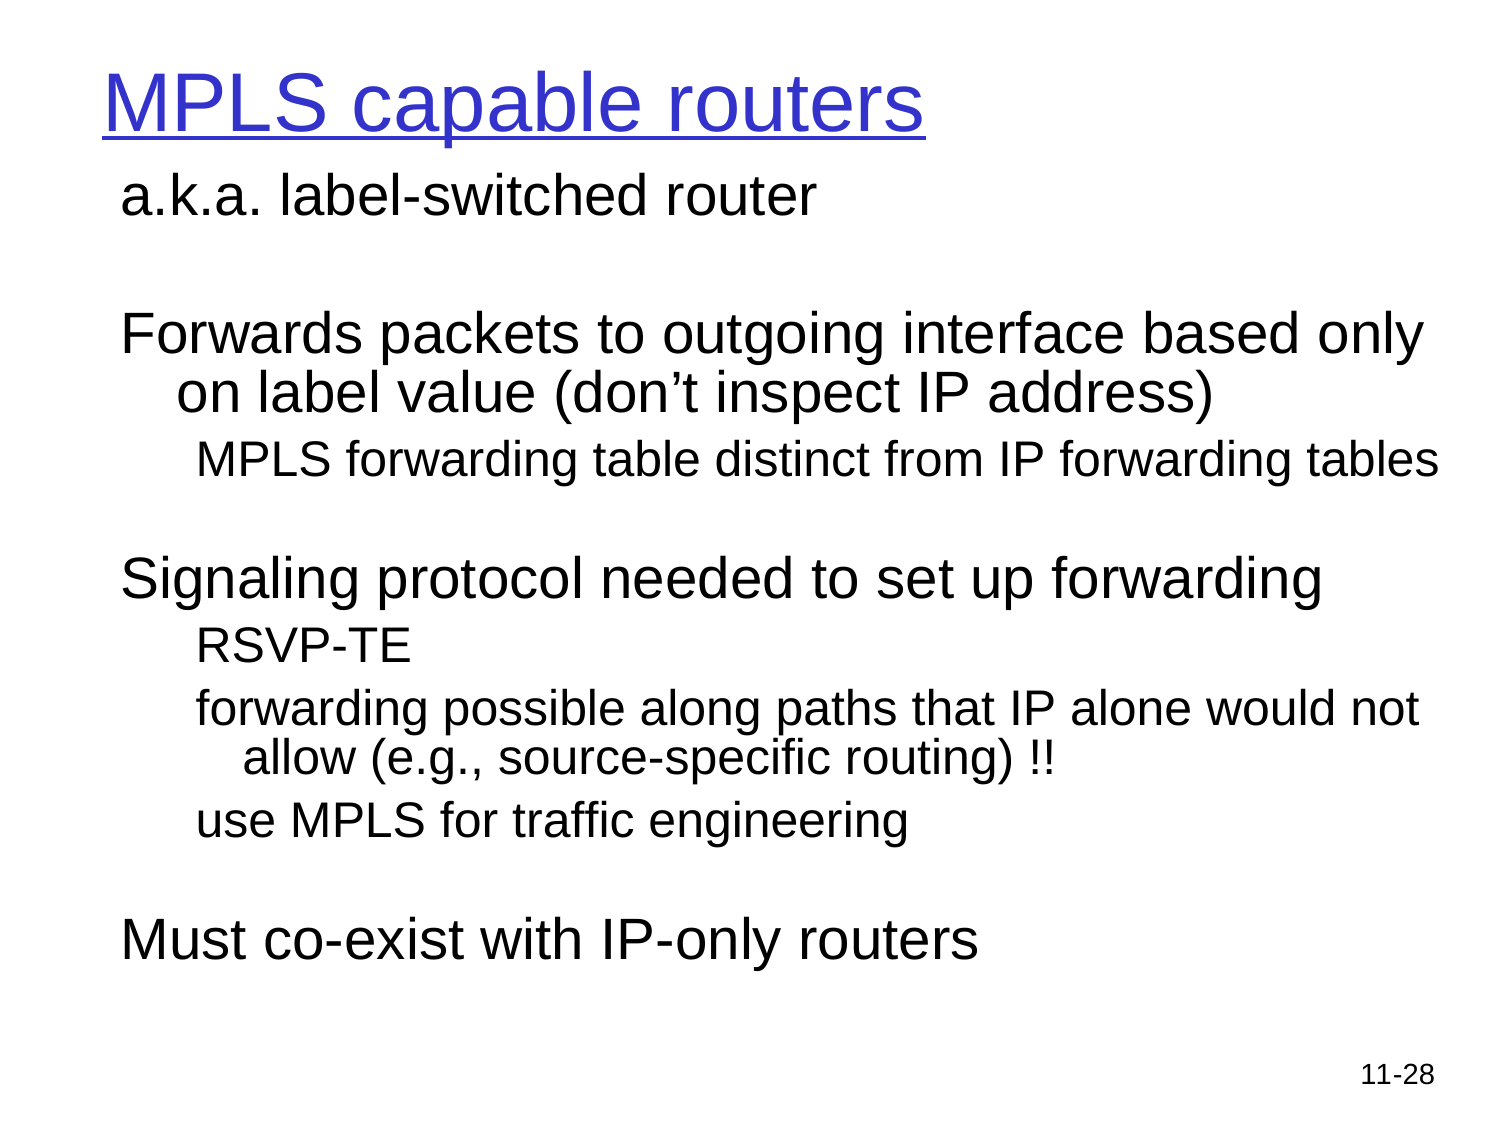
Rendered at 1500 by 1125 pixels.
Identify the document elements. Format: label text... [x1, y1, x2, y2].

title MPLS capable routers [87, 37, 1363, 169]
list a.k.a. label-switched router Forwards packets to outgoing interface based only on label value (don’t inspect IP address) MPLS forwarding table distinct from IP forwarding tables Signaling protocol needed to set up forwarding RSVP-TE forwarding possible along paths that IP alone would not allow (e.g., source-specific routing) !! use MPLS for traffic engineering Must co-exist with IP-only routers [105, 161, 1474, 1109]
